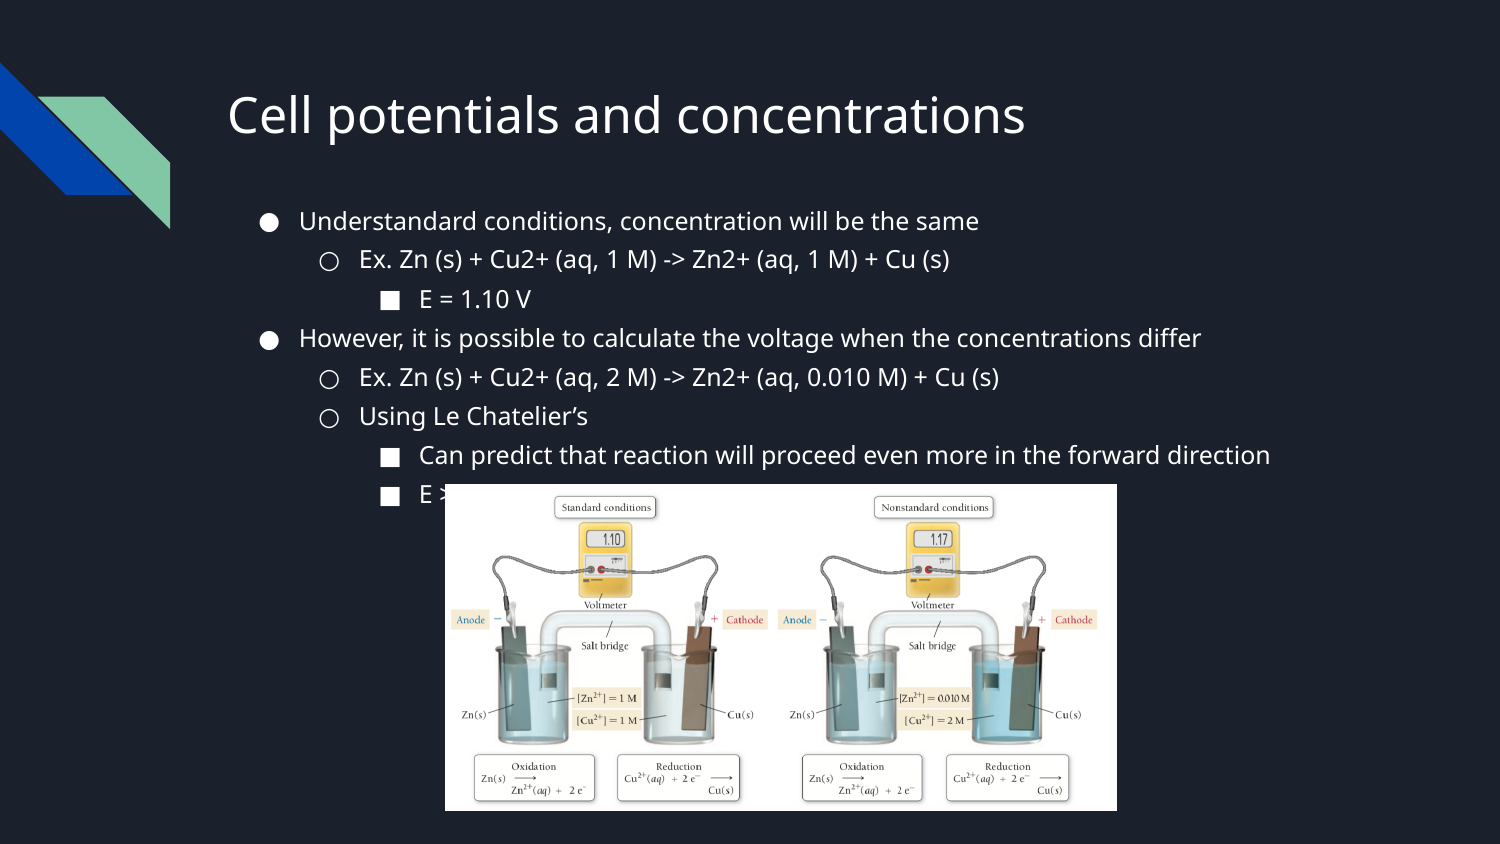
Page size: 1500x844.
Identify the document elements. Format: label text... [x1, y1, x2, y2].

picture [445, 484, 1117, 811]
list Understandard conditions, concentration will be the same Ex. Zn (s) + Cu2+ (aq, 1 M) -> Zn2+ (aq, 1 M) + Cu (s) E = 1.10 V However, it is possible to calculate the voltage when the concentrations differ Ex. Zn (s) + Cu2+ (aq, 2 M) -> Zn2+ (aq, 0.010 M) + Cu (s) Using Le Chatelier’s Can predict that reaction will proceed even more in the forward direction E > 1.10 V [224, 183, 1379, 531]
title Cell potentials and concentrations [212, 64, 1368, 215]
